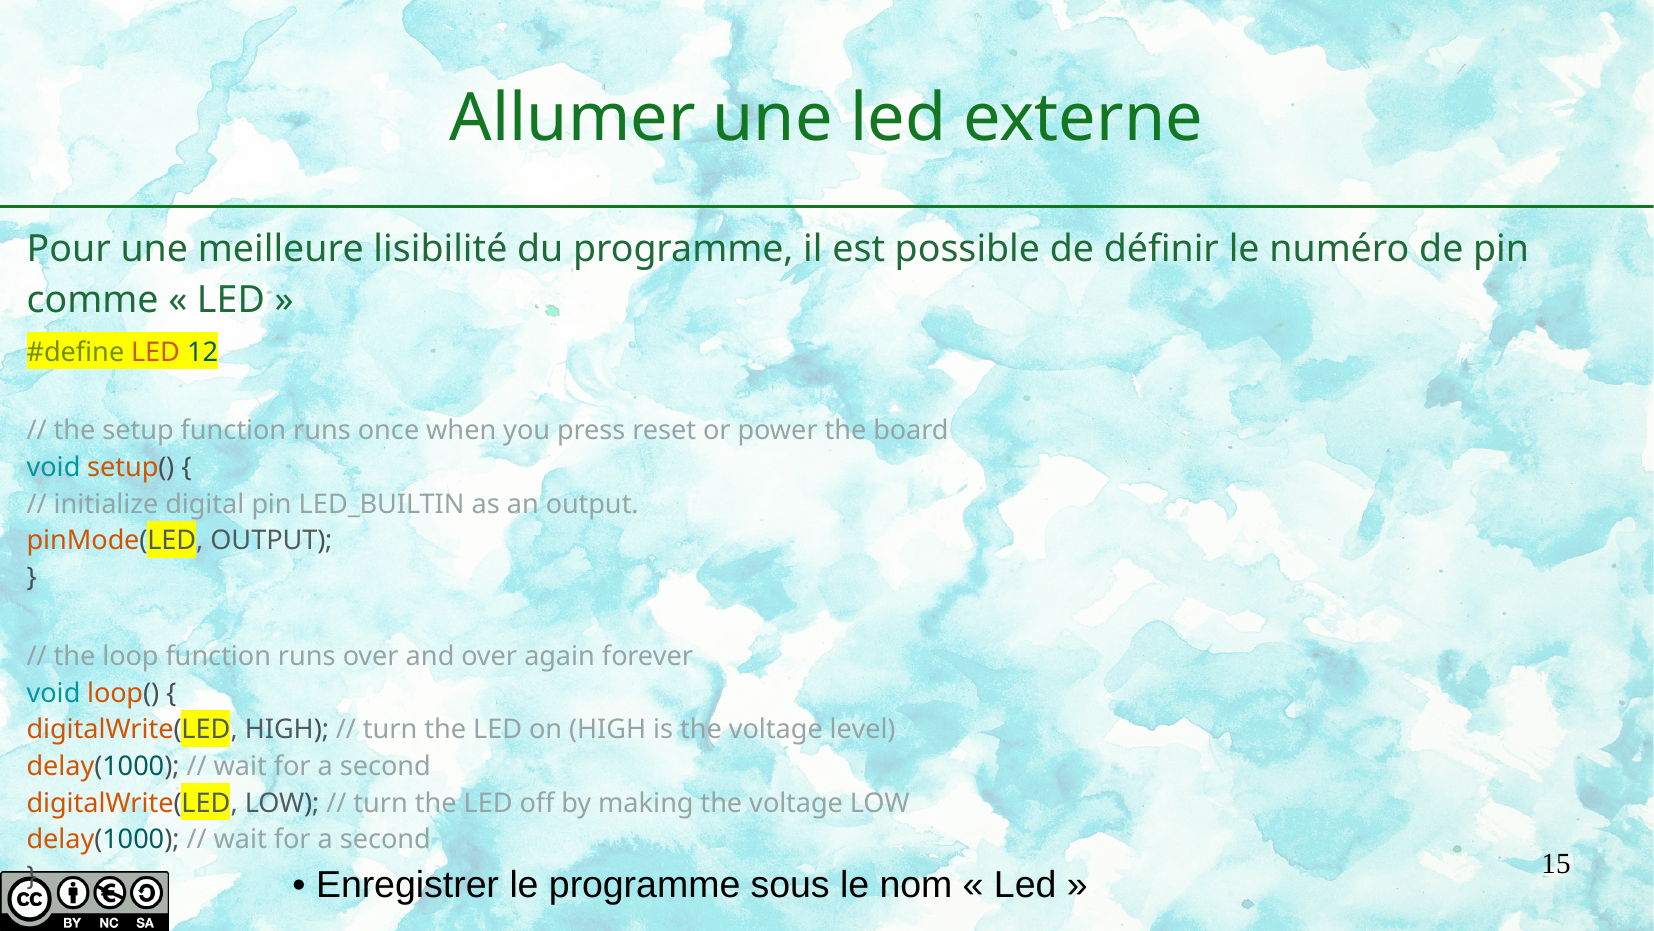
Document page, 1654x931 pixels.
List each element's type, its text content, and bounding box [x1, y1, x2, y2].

text_box • Enregistrer le programme sous le nom « Led » [277, 856, 1123, 916]
title Allumer une led externe [82, 37, 1571, 193]
text_box #define LED 12 // the setup function runs once when you press reset or power the board void setup() { // initialize digital pin LED_BUILTIN as an output. pinMode(LED, OUTPUT); } // the loop function runs over and over again forever void loop() { digitalWrite(LED, HIGH); // turn the LED on (HIGH is the voltage level) delay(1000); // wait for a second digitalWrite(LED, LOW); // turn the LED off by making the voltage LOW delay(1000); // wait for a second } [11, 324, 1004, 861]
text_box Pour une meilleure lisibilité du programme, il est possible de définir le numéro de pin comme « LED » [11, 214, 1607, 332]
picture [0, 871, 169, 931]
